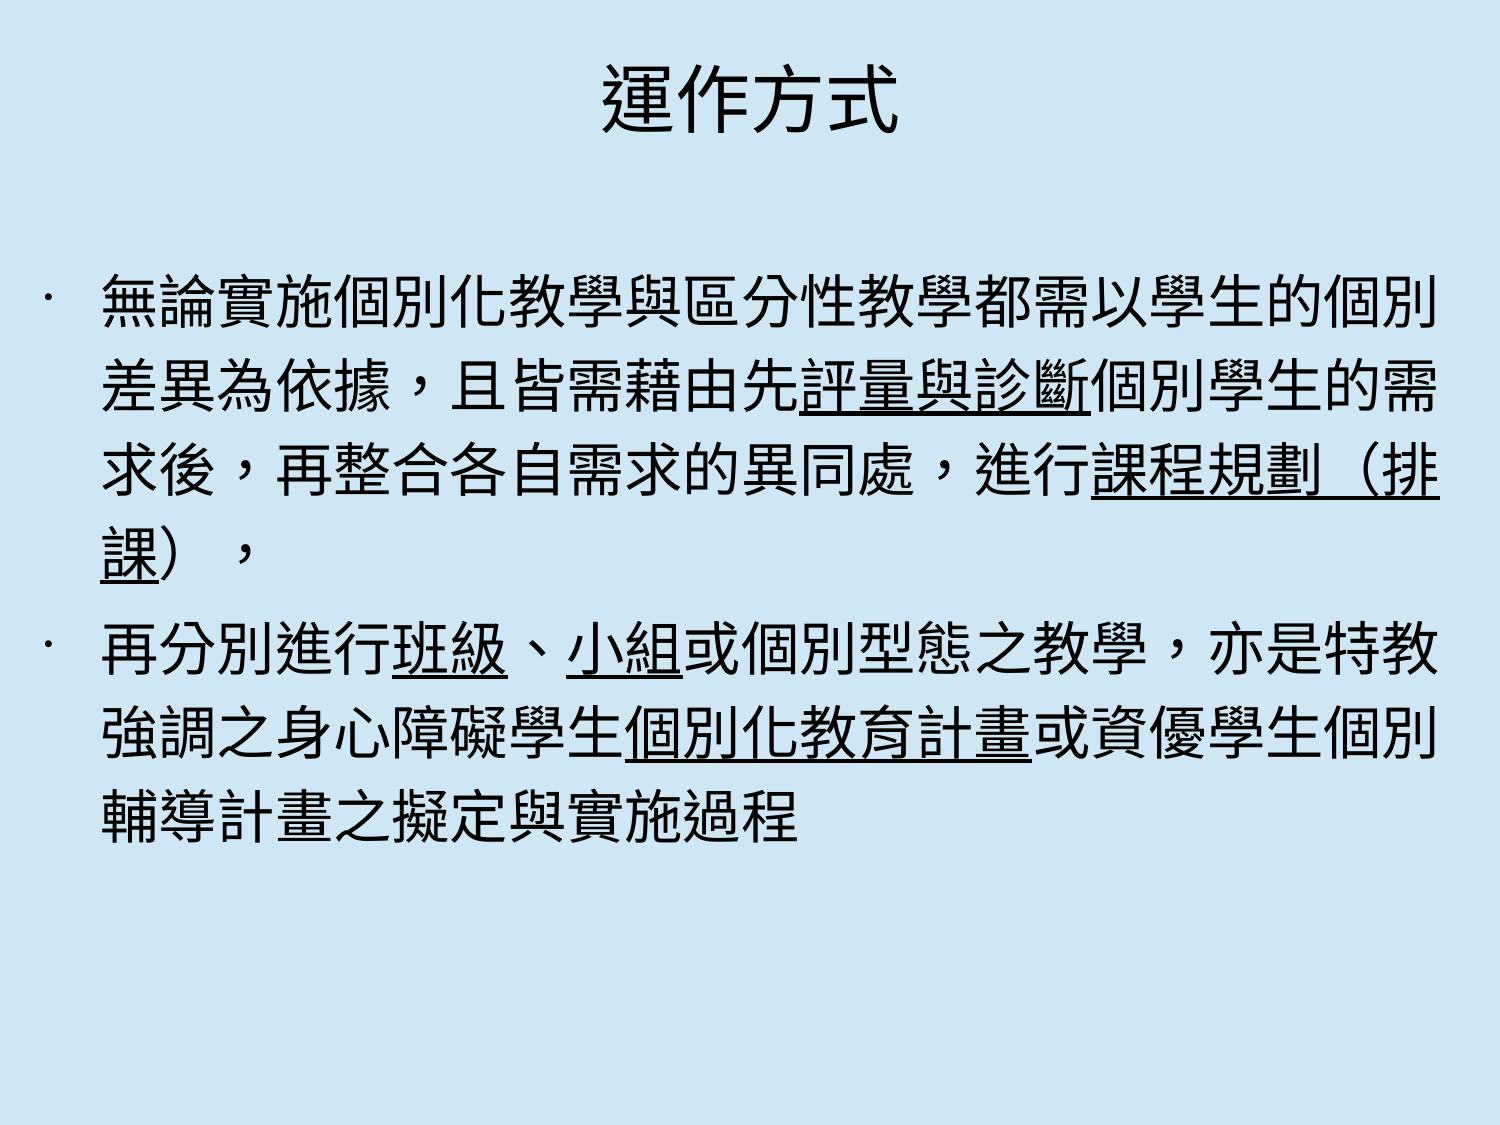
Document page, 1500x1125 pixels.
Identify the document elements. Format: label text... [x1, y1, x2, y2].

title 運作方式 [75, 45, 1425, 233]
list 無論實施個別化教學與區分性教學都需以學生的個別差異為依據，且皆需藉由先評量與診斷個別學生的需求後，再整合各自需求的異同處，進行課程規劃（排課）， 再分別進行班級、小組或個別型態之教學，亦是特教強調之身心障礙學生個別化教育計畫或資優學生個別輔導計畫之擬定與實施過程 [29, 243, 1471, 986]
